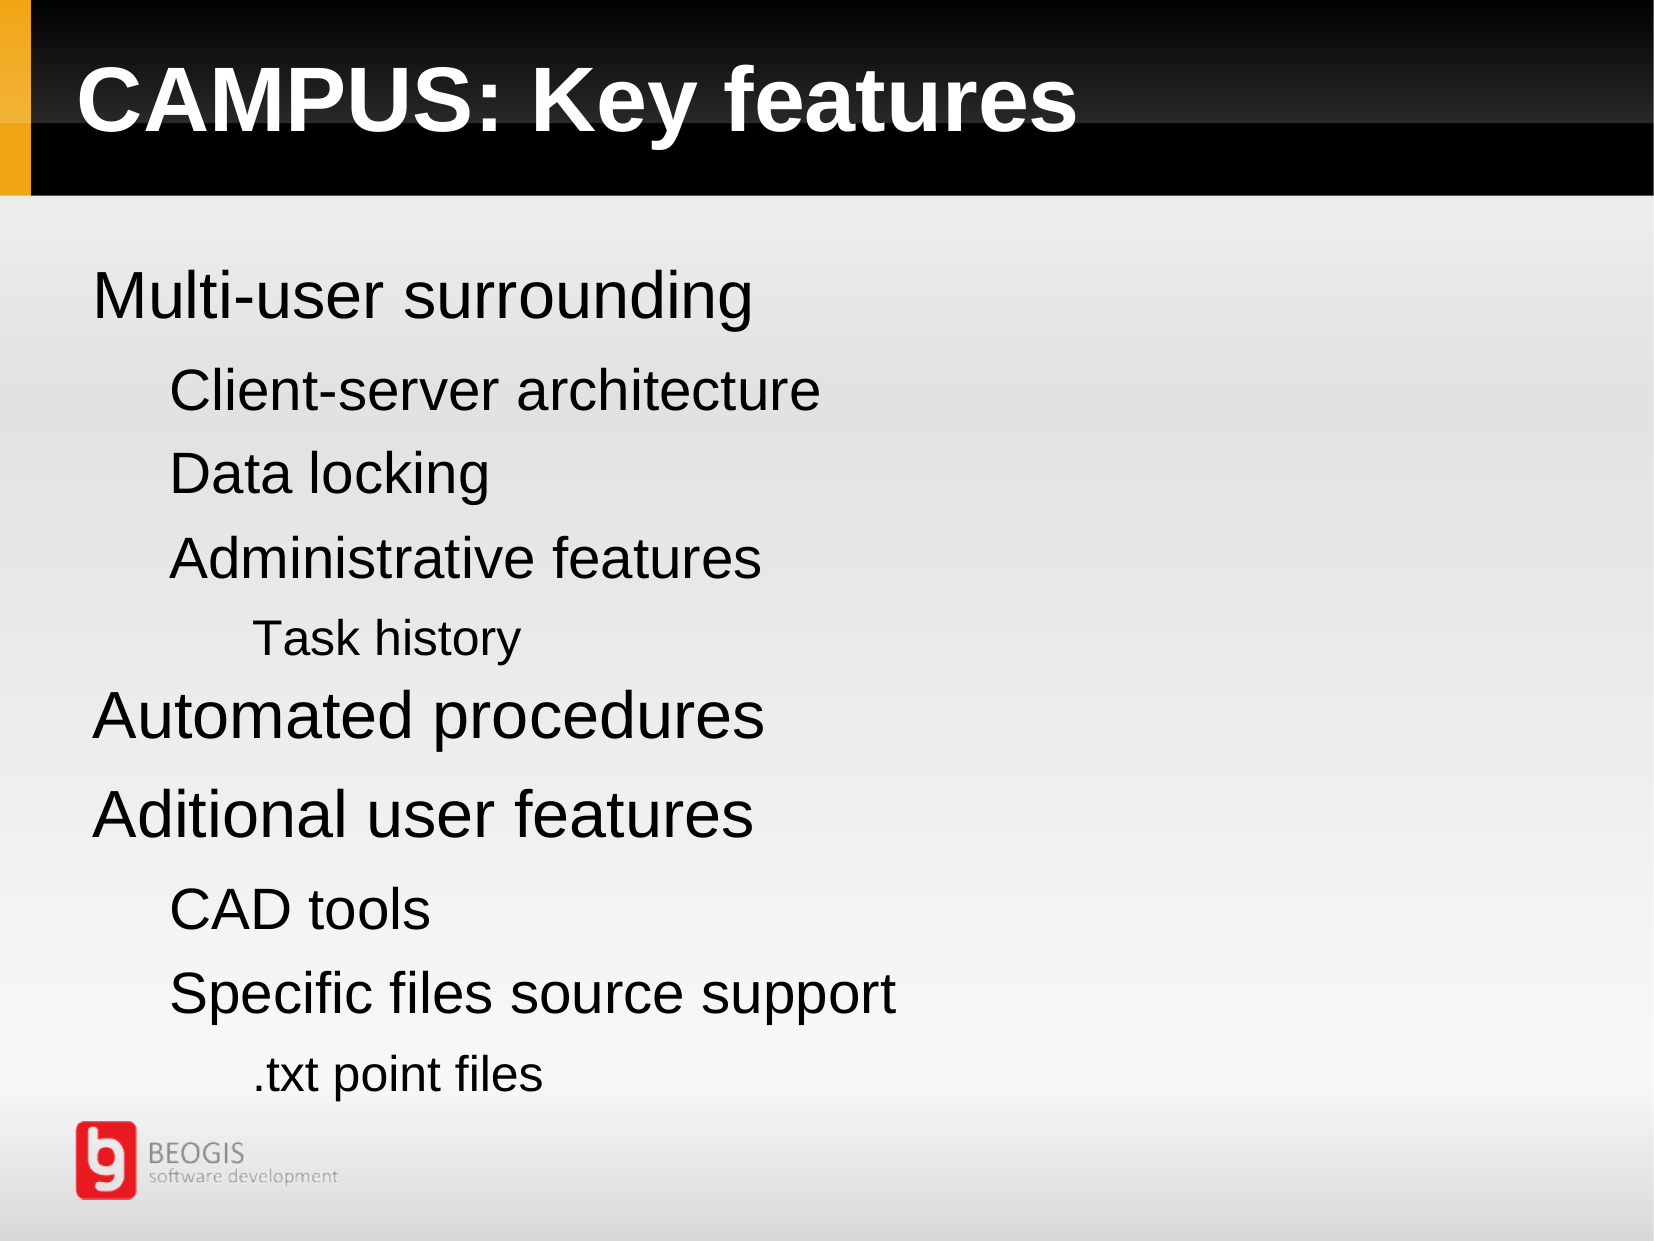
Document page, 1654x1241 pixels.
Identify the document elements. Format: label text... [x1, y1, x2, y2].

title CAMPUS: Key features [76, 7, 1565, 200]
list Multi-user surrounding Client-server architecture Data locking Administrative features Task history Automated procedures Aditional user features CAD tools Specific files source support .txt point files [75, 262, 1564, 1107]
picture [0, 0, 1654, 1241]
